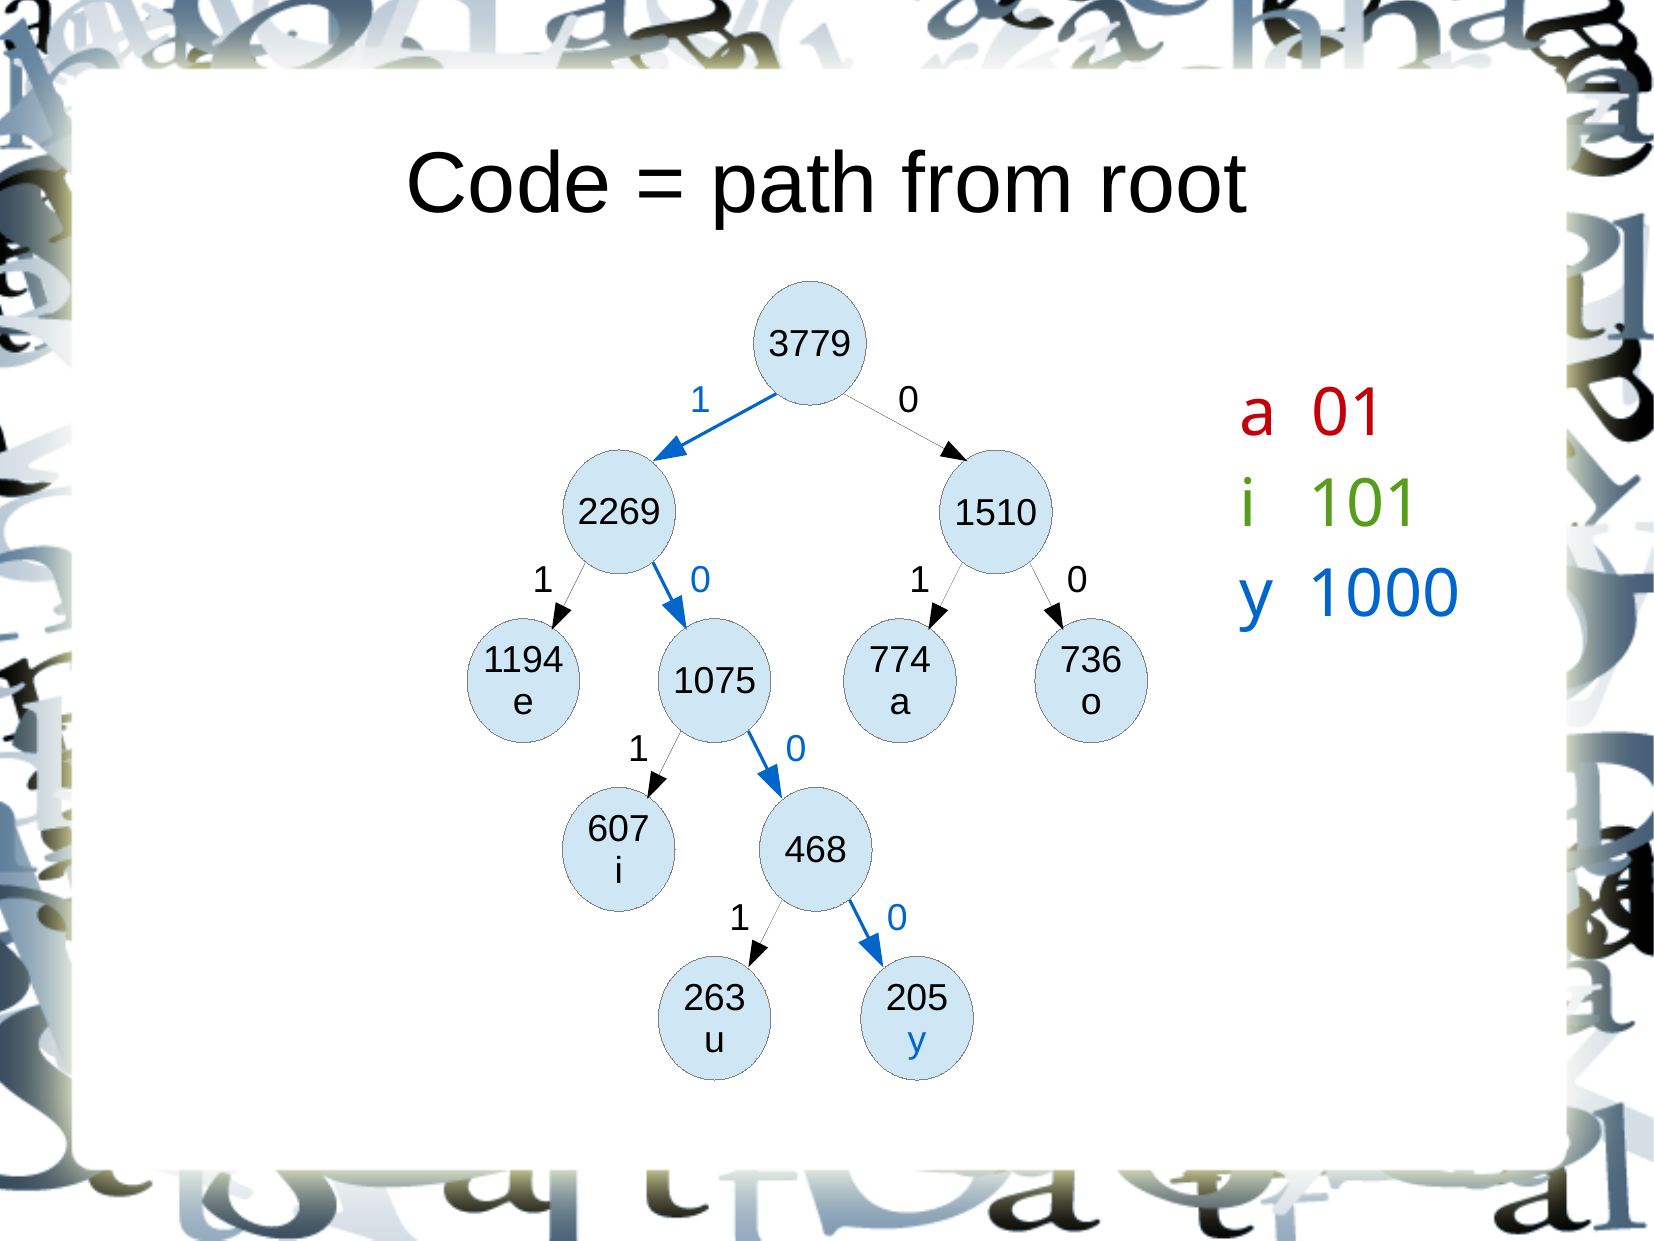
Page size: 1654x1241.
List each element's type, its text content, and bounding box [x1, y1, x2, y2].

title Code = path from root [82, 78, 1571, 287]
text_box 0 [883, 371, 934, 429]
text_box 3779 [753, 281, 867, 406]
picture [0, 0, 1654, 1241]
text_box 774 a [843, 618, 957, 743]
text_box 205 y [860, 956, 974, 1081]
text_box a 01 i 101 y 1000 [1224, 356, 1501, 607]
text_box 1 [613, 719, 664, 777]
text_box 1 [894, 551, 946, 609]
text_box 0 [675, 551, 726, 609]
text_box 1075 [658, 618, 771, 743]
text_box 1 [675, 371, 726, 429]
text_box 1510 [939, 450, 1053, 574]
text_box 736 o [1034, 618, 1148, 743]
text_box 468 [759, 787, 873, 912]
text_box 0 [1052, 551, 1103, 609]
text_box 263 u [658, 956, 771, 1081]
text_box 0 [872, 888, 923, 946]
text_box 1194 e [467, 618, 580, 743]
text_box 1 [517, 551, 569, 609]
text_box 2269 [562, 449, 676, 574]
text_box 607 i [562, 787, 676, 912]
text_box 0 [770, 719, 822, 777]
text_box 1 [714, 888, 765, 946]
